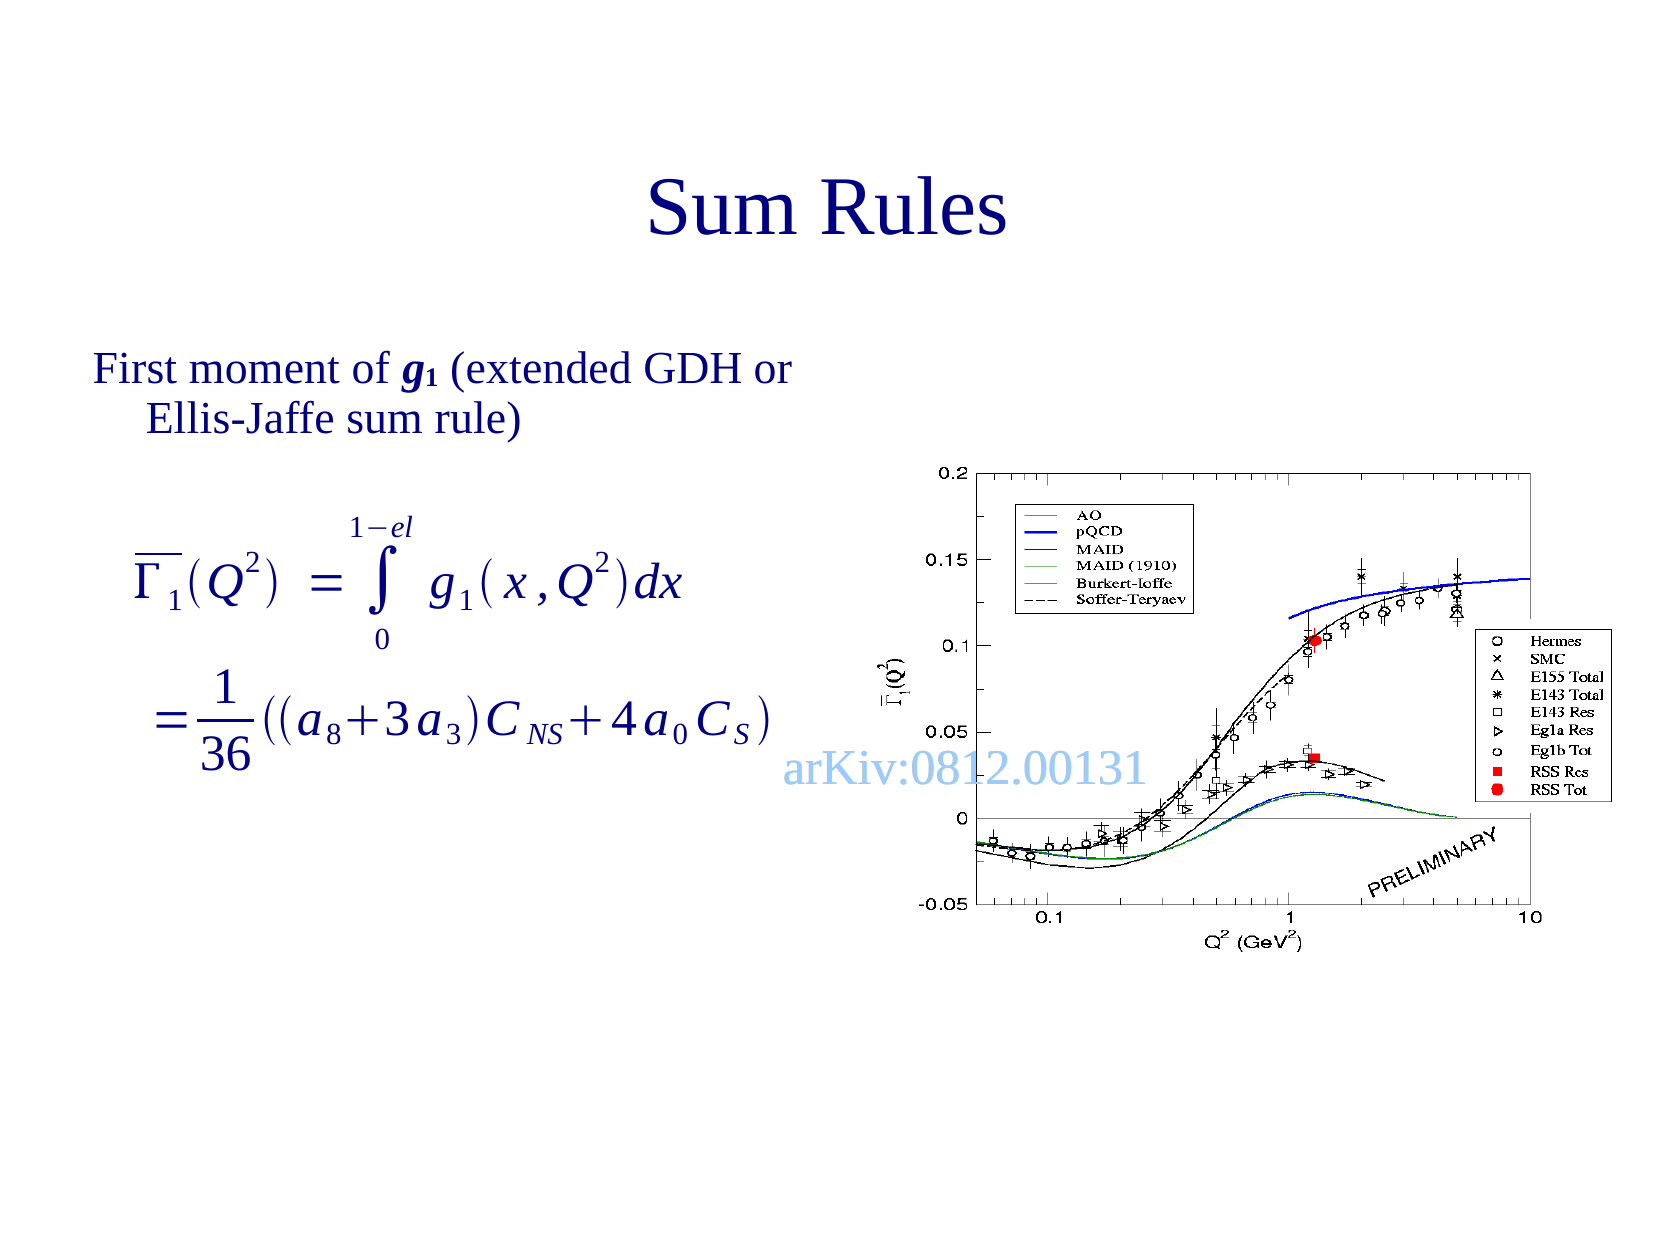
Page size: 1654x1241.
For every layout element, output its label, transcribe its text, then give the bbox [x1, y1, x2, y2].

picture [875, 455, 1626, 958]
title Sum Rules [121, 102, 1534, 311]
list First moment of g1 (extended GDH or Ellis-Jaffe sum rule) [75, 342, 856, 460]
text_box arKiv:0812.00131 [783, 740, 1142, 796]
chart [118, 508, 784, 782]
